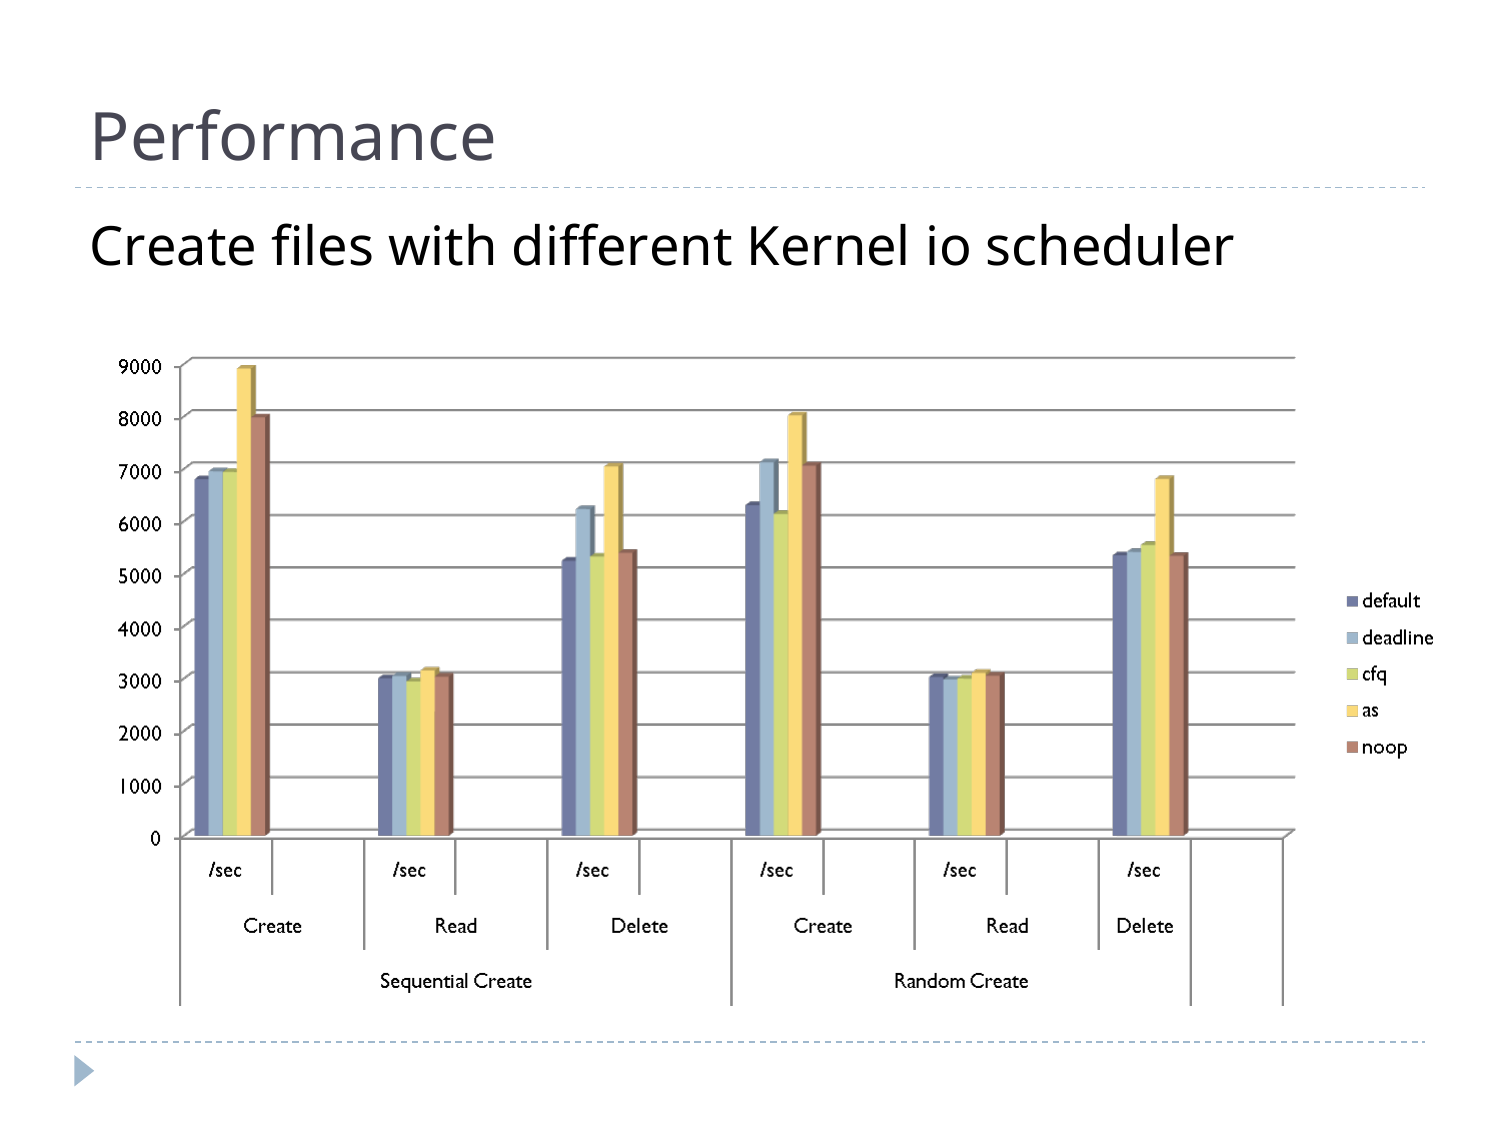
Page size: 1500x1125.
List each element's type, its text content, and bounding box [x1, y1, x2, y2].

picture [80, 327, 1454, 1022]
list Create files with different Kernel io scheduler [75, 200, 1426, 294]
title Performance [75, 24, 1426, 188]
